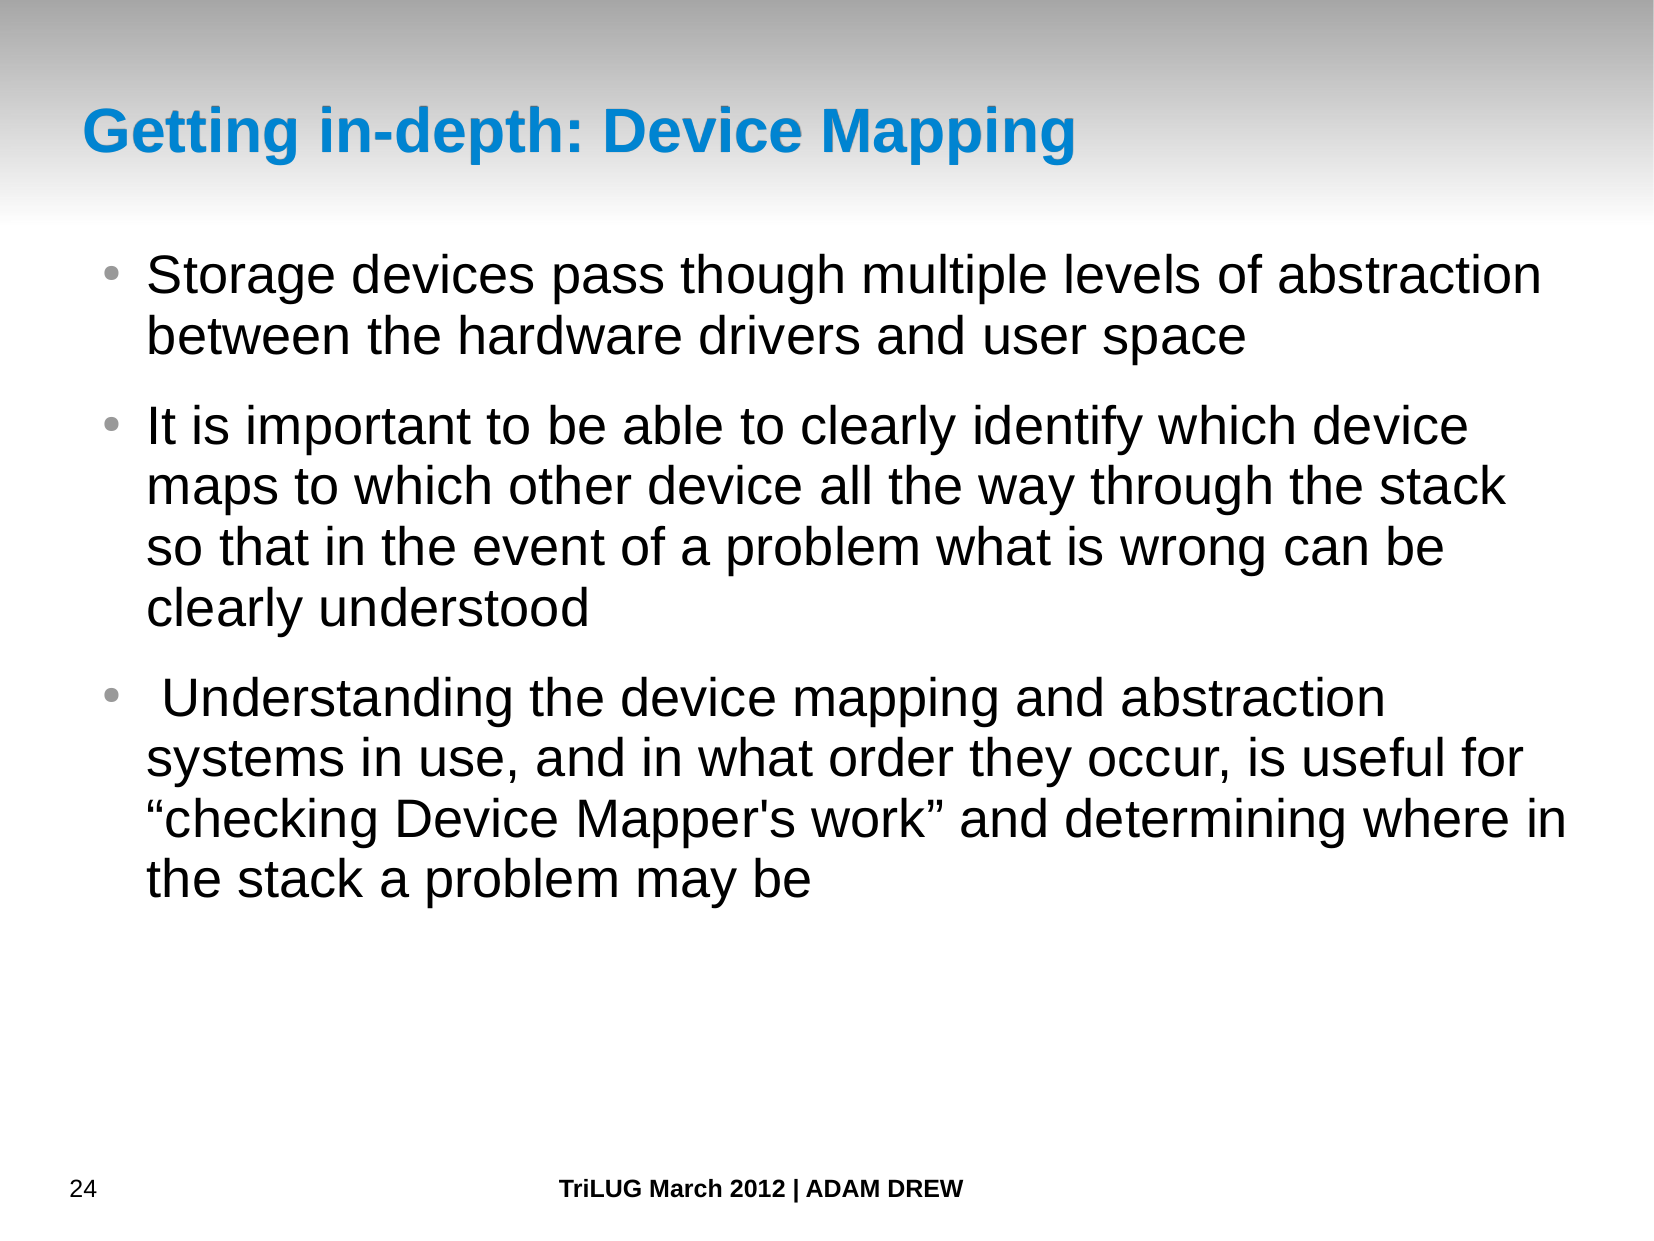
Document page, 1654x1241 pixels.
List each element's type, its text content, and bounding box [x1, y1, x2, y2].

list Storage devices pass though multiple levels of abstraction between the hardware drivers and user space It is important to be able to clearly identify which device maps to which other device all the way through the stack so that in the event of a problem what is wrong can be clearly understood Understanding the device mapping and abstraction systems in use, and in what order they occur, is useful for “checking Device Mapper's work” and determining where in the stack a problem may be [86, 244, 1576, 1039]
title Getting in-depth: Device Mapping [82, 37, 1571, 226]
picture [0, 0, 1654, 225]
